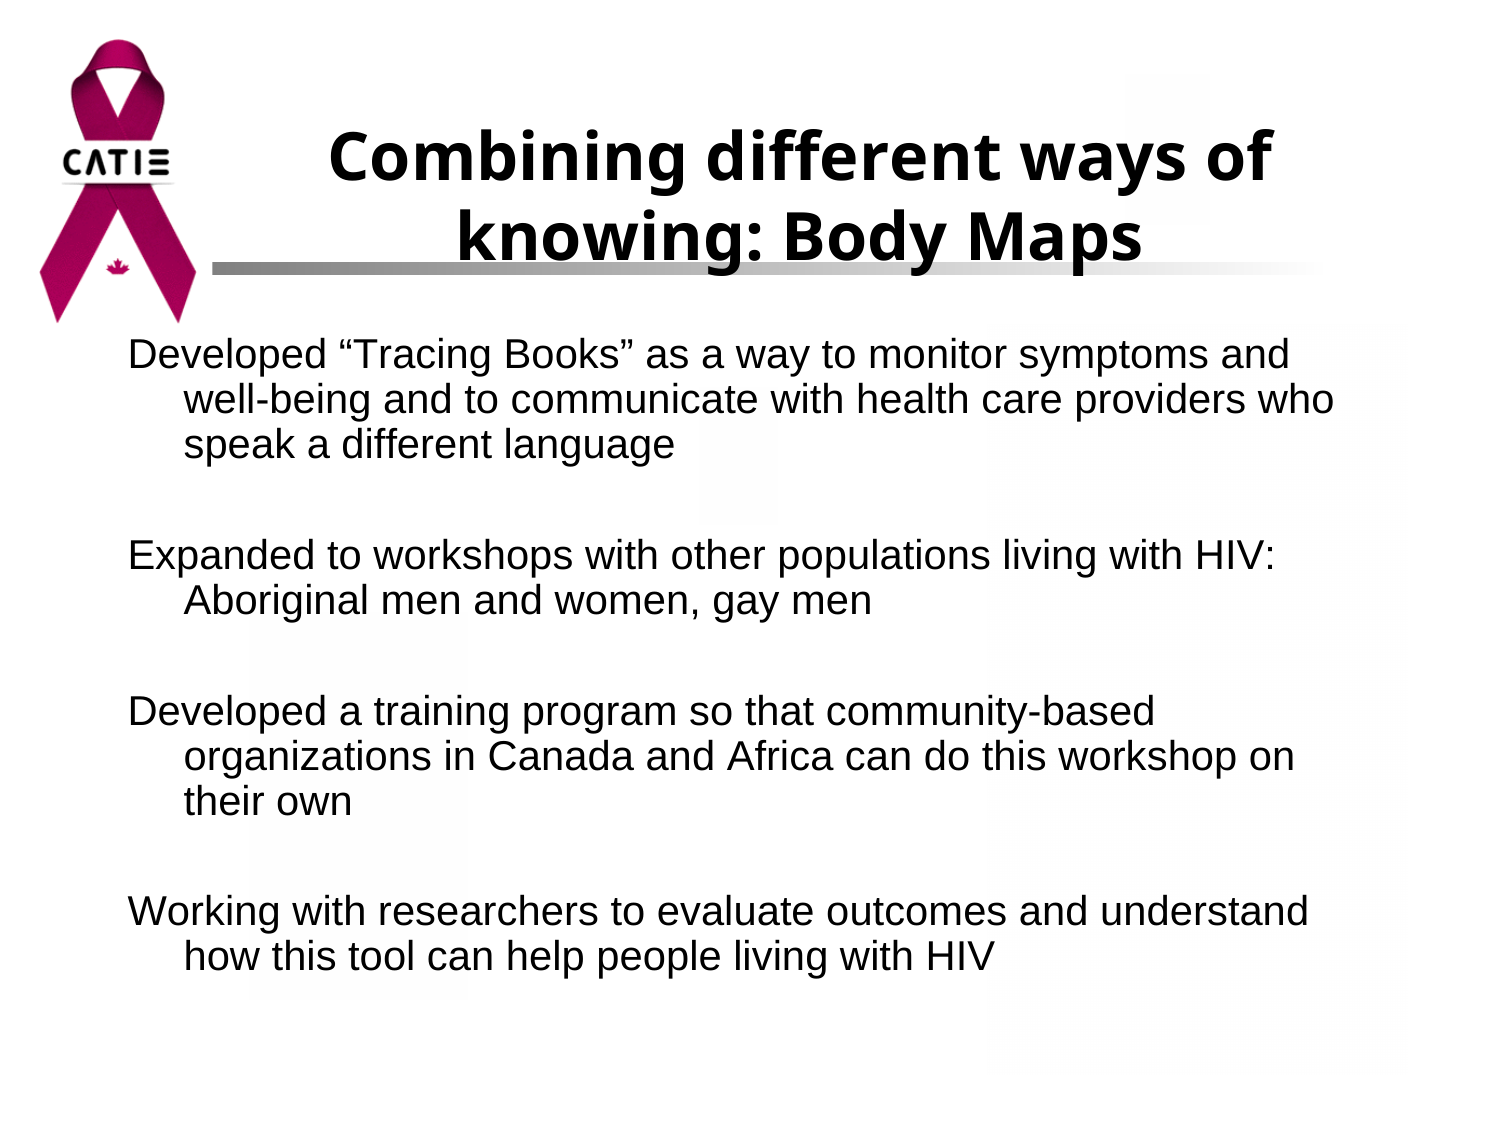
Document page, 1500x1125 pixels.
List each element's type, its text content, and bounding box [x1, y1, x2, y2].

list Developed “Tracing Books” as a way to monitor symptoms and well-being and to communicate with health care providers who speak a different language Expanded to workshops with other populations living with HIV: Aboriginal men and women, gay men Developed a training program so that community-based organizations in Canada and Africa can do this workshop on their own Working with researchers to evaluate outcomes and understand how this tool can help people living with HIV [112, 324, 1388, 1125]
picture [37, 37, 198, 325]
title Combining different ways of knowing: Body Maps [212, 99, 1388, 288]
